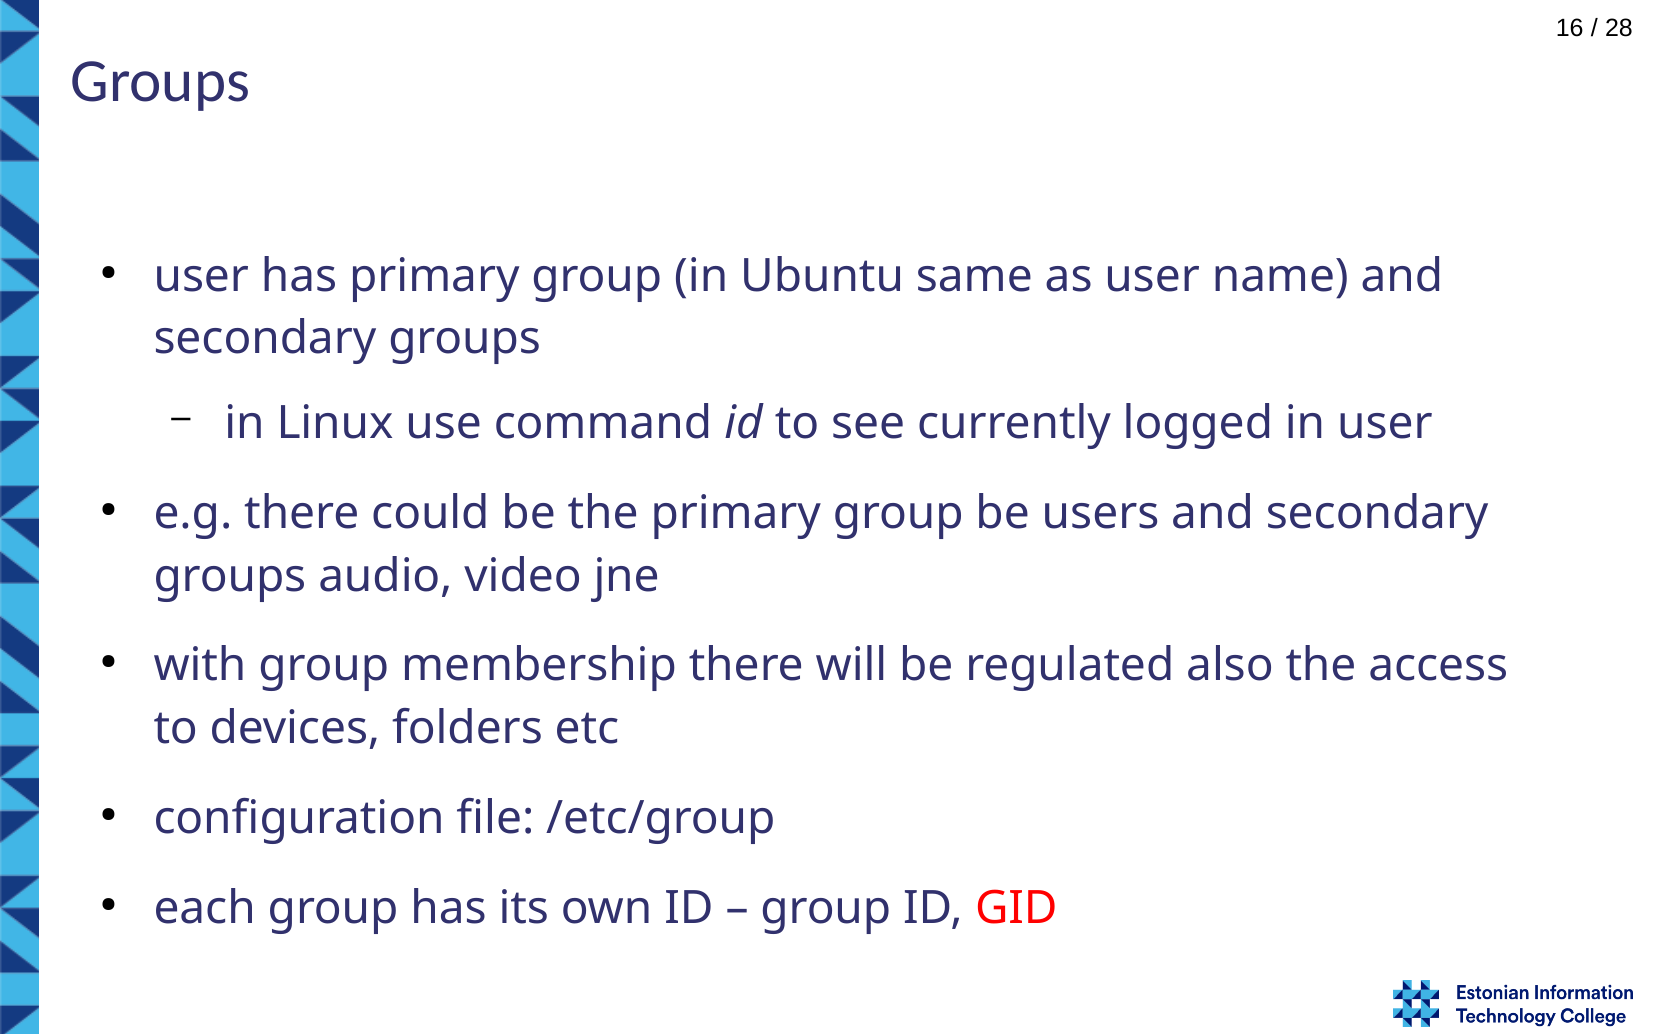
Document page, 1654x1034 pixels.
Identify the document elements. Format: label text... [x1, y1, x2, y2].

list user has primary group (in Ubuntu same as user name) and secondary groups in Linux use command id to see currently logged in user e.g. there could be the primary group be users and secondary groups audio, video jne with group membership there will be regulated also the access to devices, folders etc configuration file: /etc/group each group has its own ID – group ID, GID [82, 241, 1538, 960]
picture [1393, 980, 1633, 1027]
title Groups [70, 41, 1630, 130]
